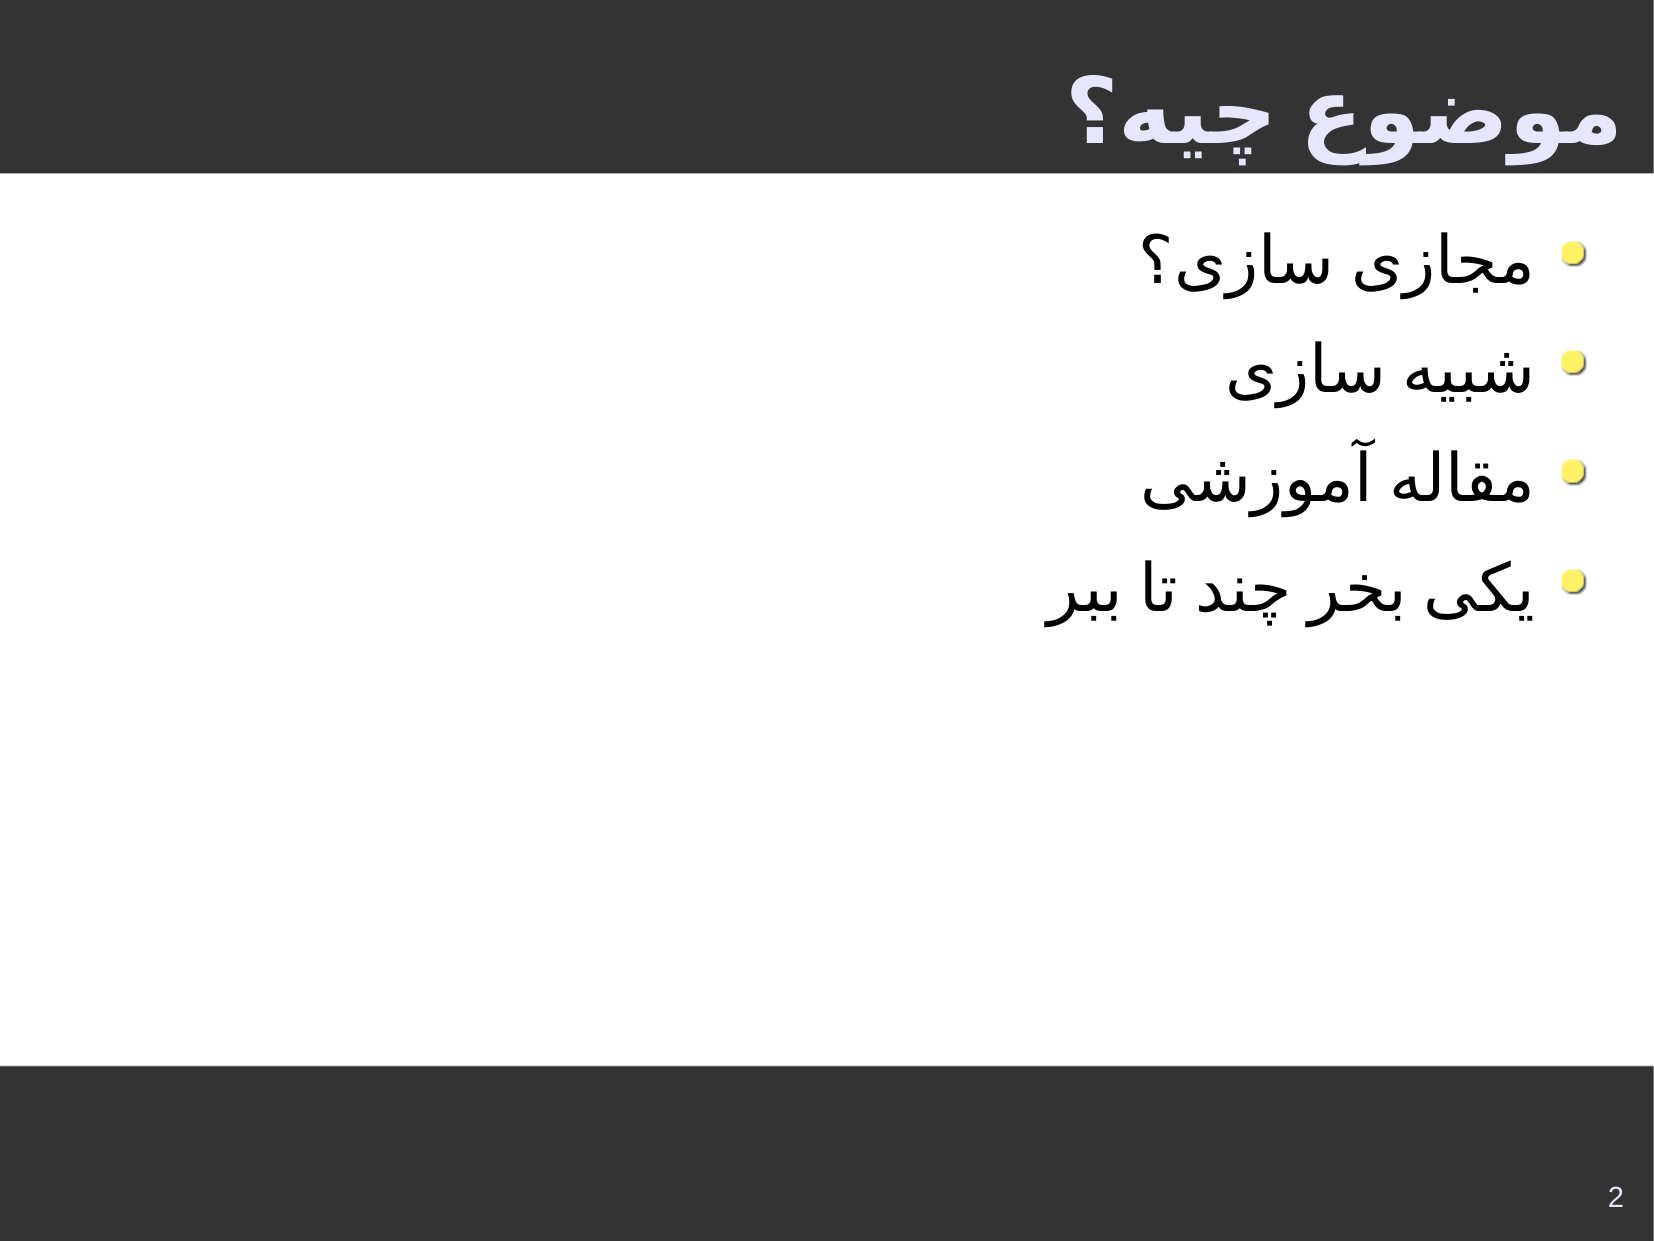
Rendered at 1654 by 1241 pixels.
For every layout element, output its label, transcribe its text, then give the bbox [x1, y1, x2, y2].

picture [0, 0, 1654, 1241]
title موضوع چیه؟ [29, 0, 1625, 206]
list مجازی سازی؟ شبیه سازی مقاله آموزشی یکی بخر چند تا ببر [29, 206, 1625, 1034]
